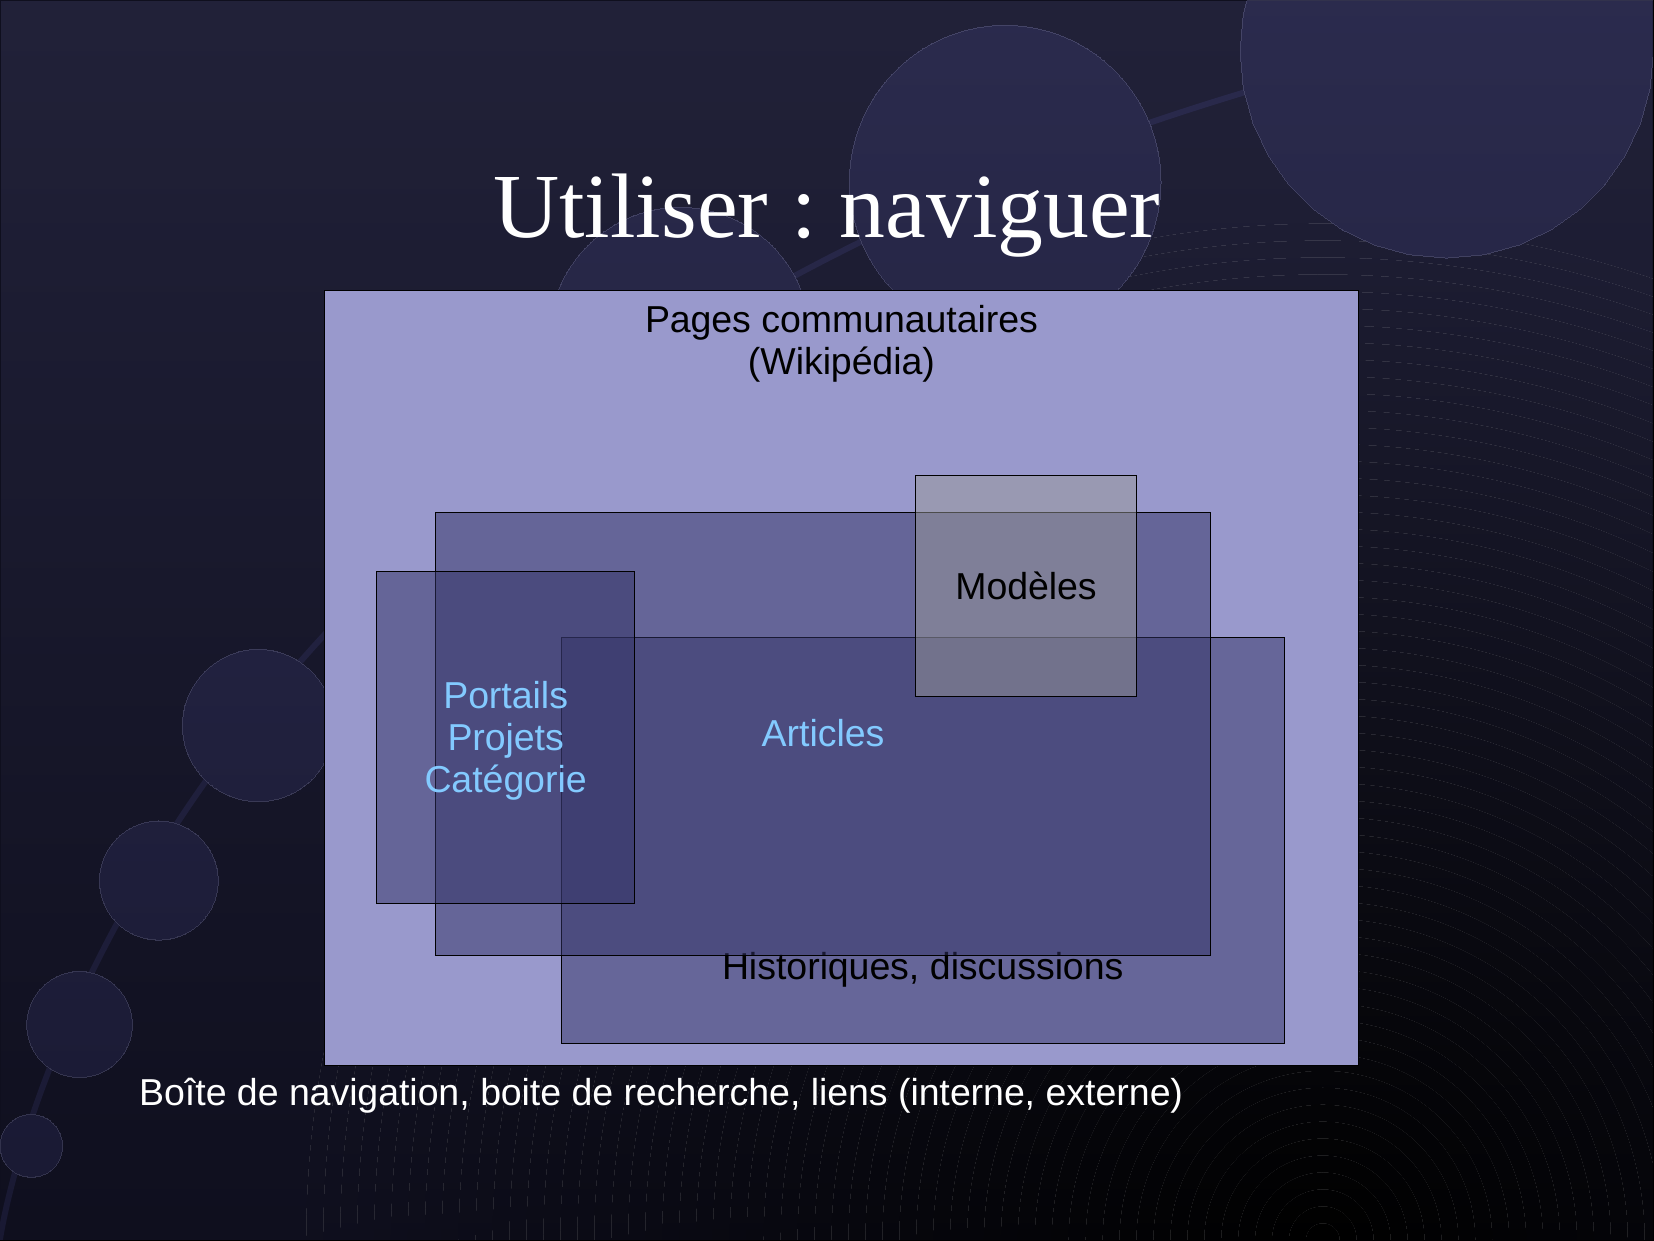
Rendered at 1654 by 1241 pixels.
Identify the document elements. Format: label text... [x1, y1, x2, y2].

text_box Pages communautaires (Wikipédia) [324, 311, 1359, 1066]
text_box Portails Projets Catégorie [376, 571, 635, 904]
text_box Boîte de navigation, boite de recherche, liens (interne, externe) [177, 1062, 1146, 1123]
text_box Articles [435, 512, 1211, 956]
title Utiliser : naviguer [121, 102, 1534, 311]
text_box Historiques, discussions [561, 637, 1285, 1044]
text_box Modèles [915, 475, 1137, 697]
